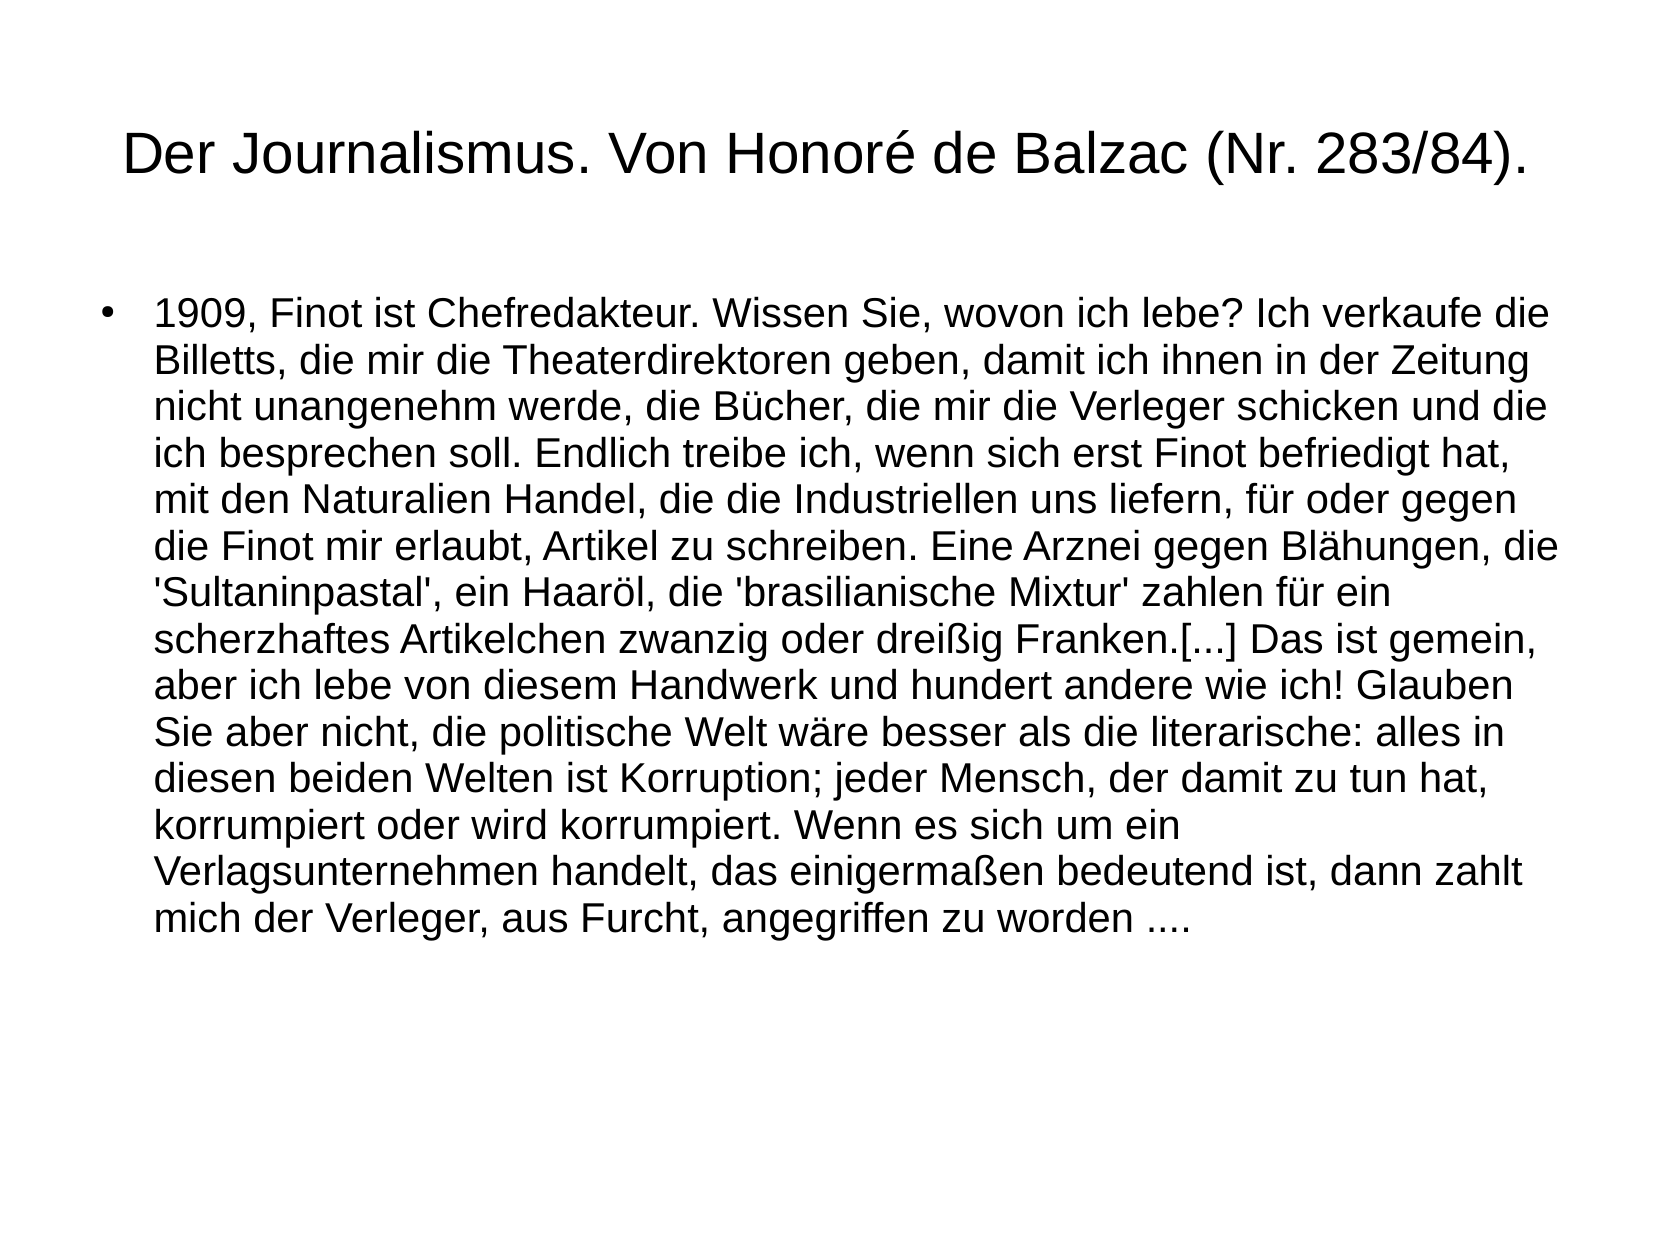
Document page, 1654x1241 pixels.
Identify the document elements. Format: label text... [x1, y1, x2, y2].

list 1909, Finot ist Chefredakteur. Wissen Sie, wovon ich lebe? Ich verkaufe die Billetts, die mir die Theaterdirektoren geben, damit ich ihnen in der Zeitung nicht unangenehm werde, die Bücher, die mir die Verleger schicken und die ich besprechen soll. Endlich treibe ich, wenn sich erst Finot befriedigt hat, mit den Naturalien Handel, die die Industriellen uns liefern, für oder gegen die Finot mir erlaubt, Artikel zu schreiben. Eine Arznei gegen Blähungen, die 'Sultaninpastal', ein Haaröl, die 'brasilianische Mixtur' zahlen für ein scherzhaftes Artikelchen zwanzig oder dreißig Franken.[...] Das ist gemein, aber ich lebe von diesem Handwerk und hundert andere wie ich! Glauben Sie aber nicht, die politische Welt wäre besser als die literarische: alles in diesen beiden Welten ist Korruption; jeder Mensch, der damit zu tun hat, korrumpiert oder wird korrumpiert. Wenn es sich um ein Verlagsunternehmen handelt, das einigermaßen bedeutend ist, dann zahlt mich der Verleger, aus Furcht, angegriffen zu worden .... [82, 290, 1571, 1010]
title Der Journalismus. Von Honoré de Balzac (Nr. 283/84). [82, 49, 1571, 257]
